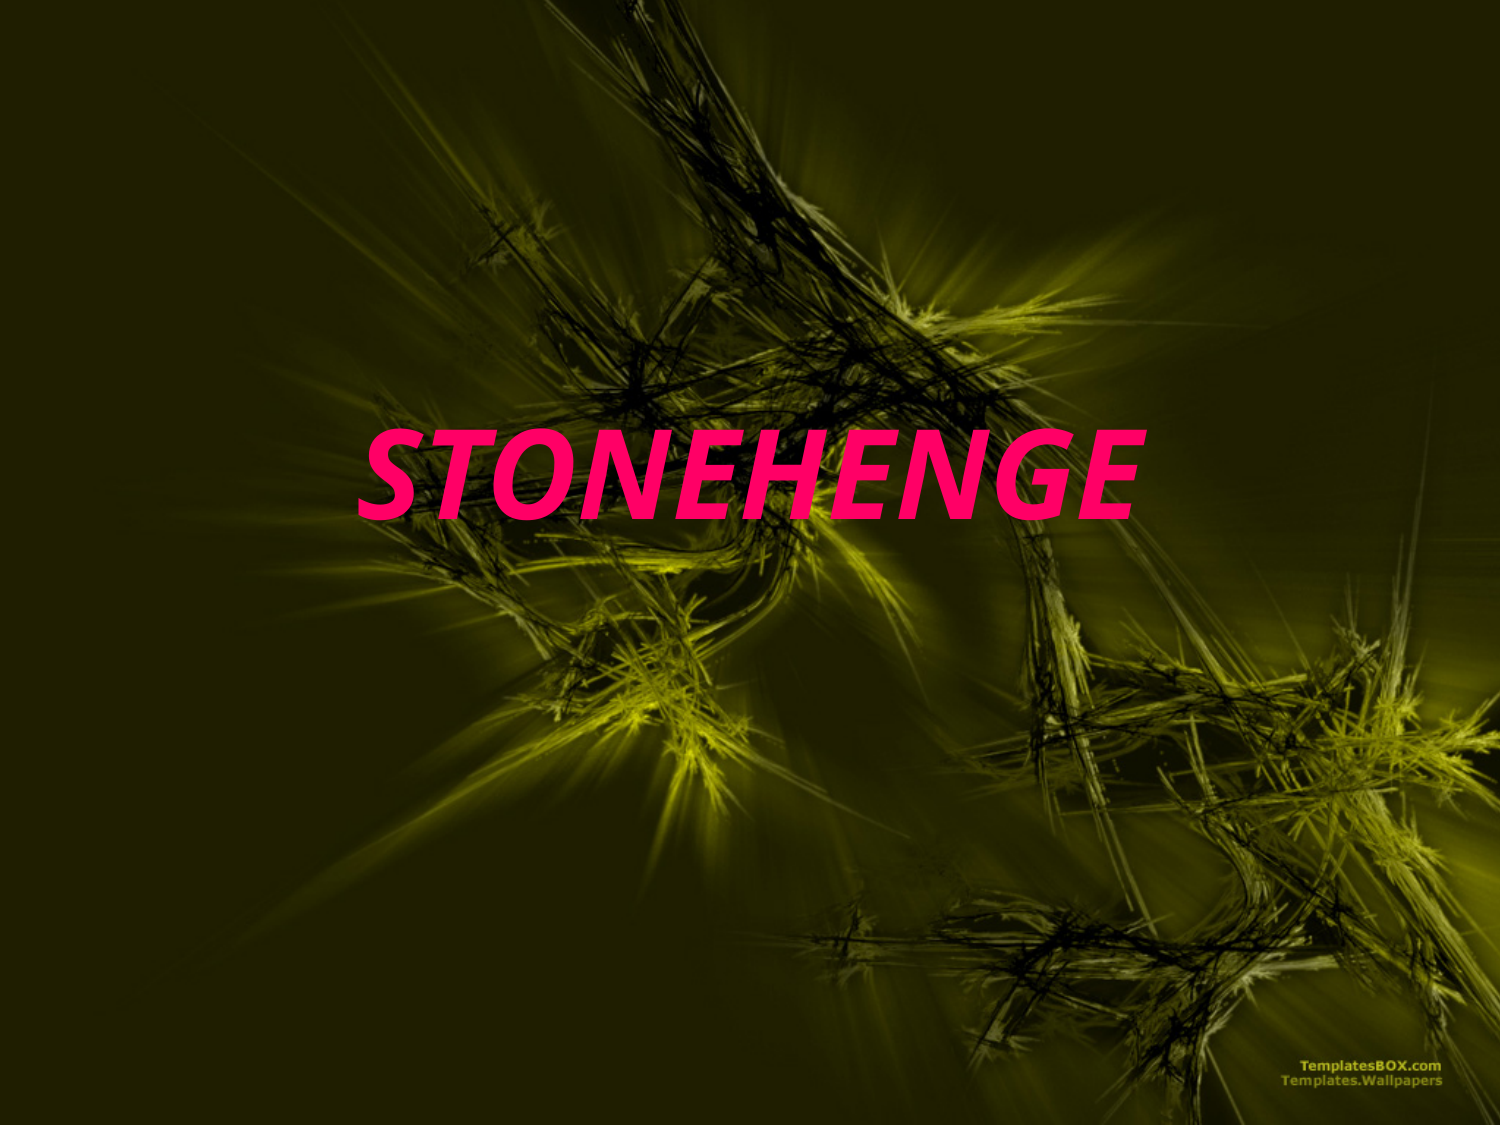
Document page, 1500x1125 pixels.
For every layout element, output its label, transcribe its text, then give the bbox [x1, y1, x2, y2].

picture [0, 0, 1500, 1125]
title STONEHENGE [112, 349, 1388, 591]
